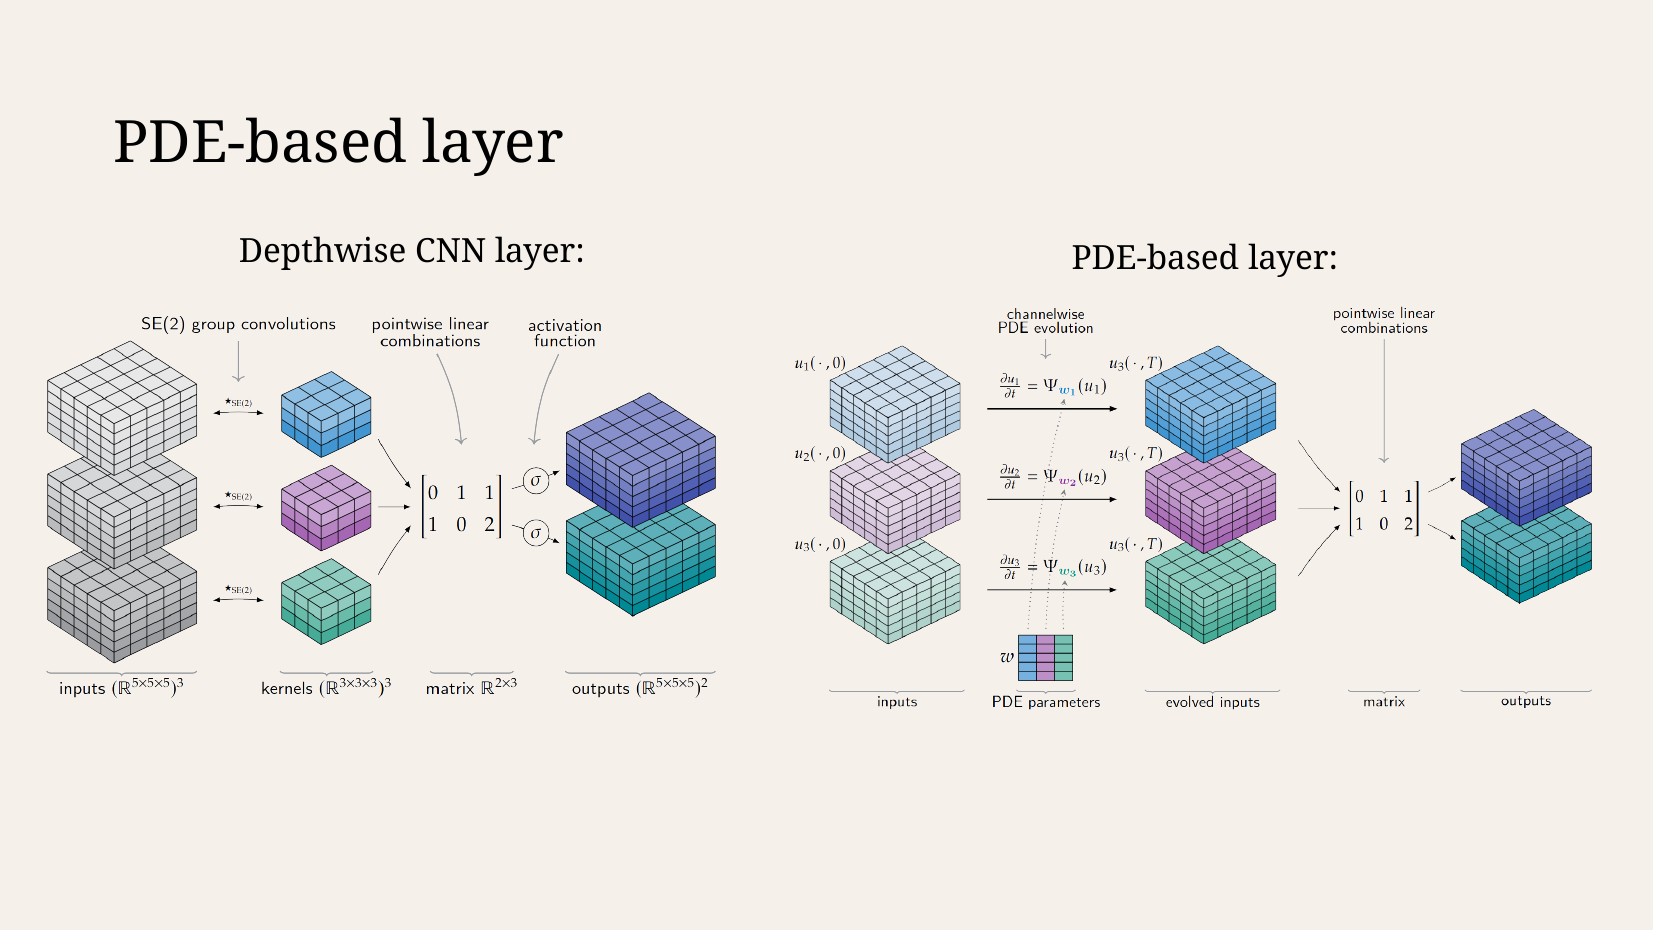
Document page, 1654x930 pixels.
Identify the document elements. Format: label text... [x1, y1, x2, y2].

text_box PDE-based layer: [909, 229, 1501, 284]
title PDE-based layer [113, 49, 1540, 230]
picture [787, 299, 1598, 713]
text_box Depthwise CNN layer: [74, 221, 749, 277]
picture [43, 311, 719, 702]
